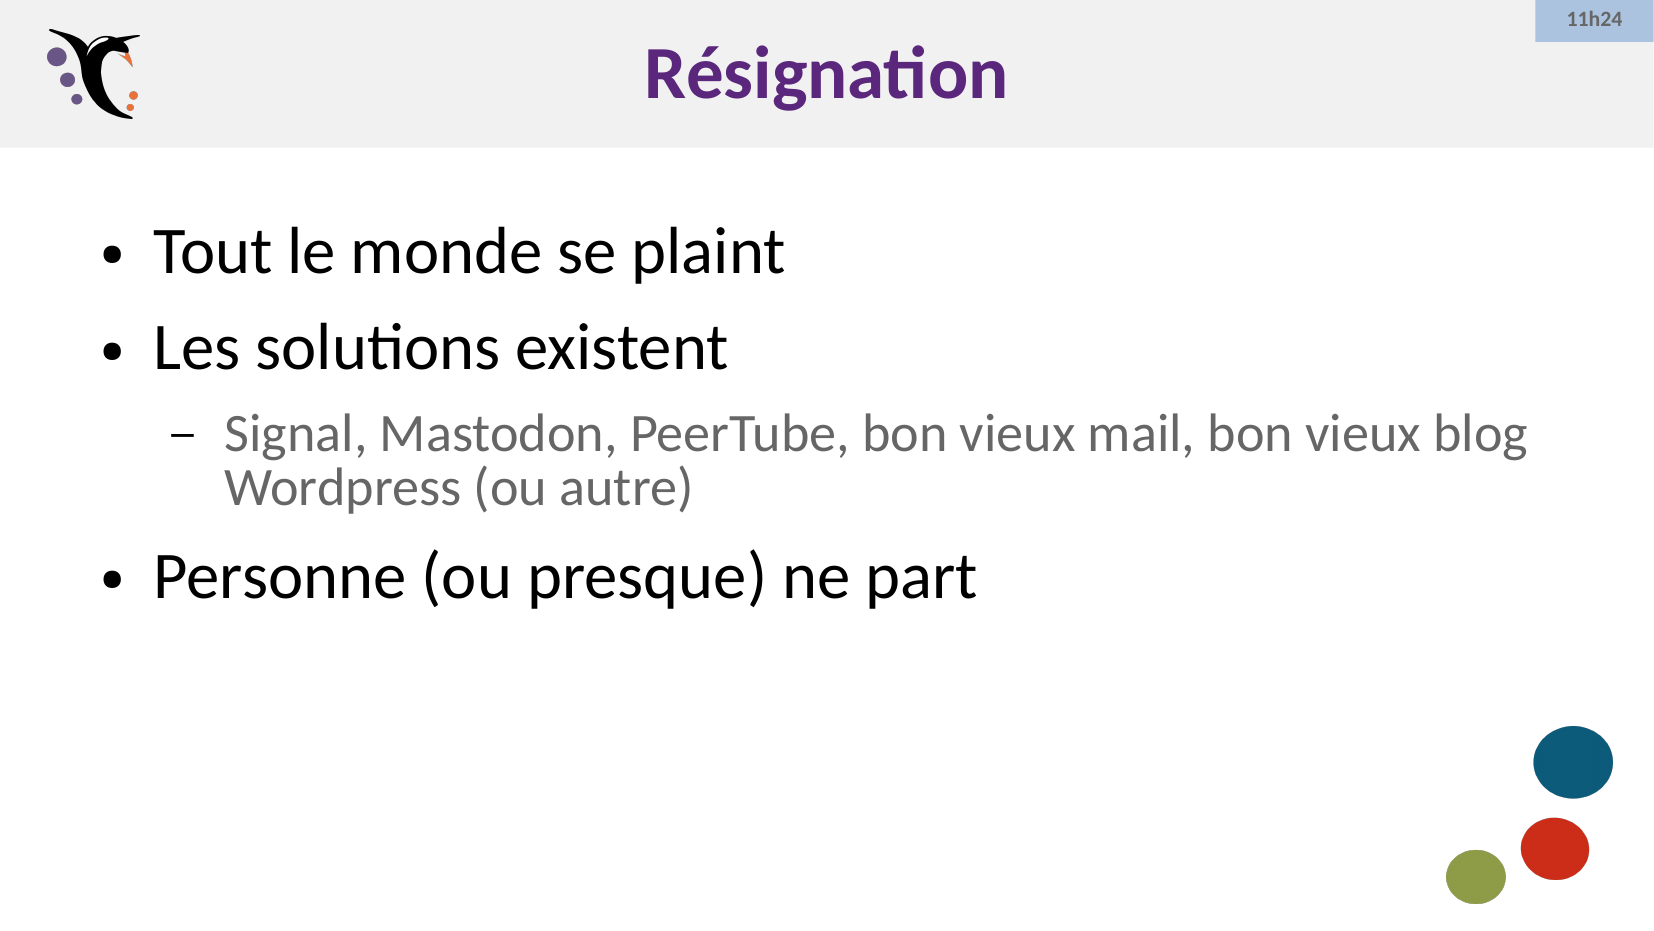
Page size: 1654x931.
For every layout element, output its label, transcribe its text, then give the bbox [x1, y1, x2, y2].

picture [1446, 726, 1613, 904]
picture [47, 29, 82, 119]
list Tout le monde se plaint Les solutions existent Signal, Mastodon, PeerTube, bon vieux mail, bon vieux blog Wordpress (ou autre) Personne (ou presque) ne part [82, 223, 1571, 763]
title Résignation [82, 1, 1571, 157]
text_box 11h24 [1535, 0, 1654, 42]
